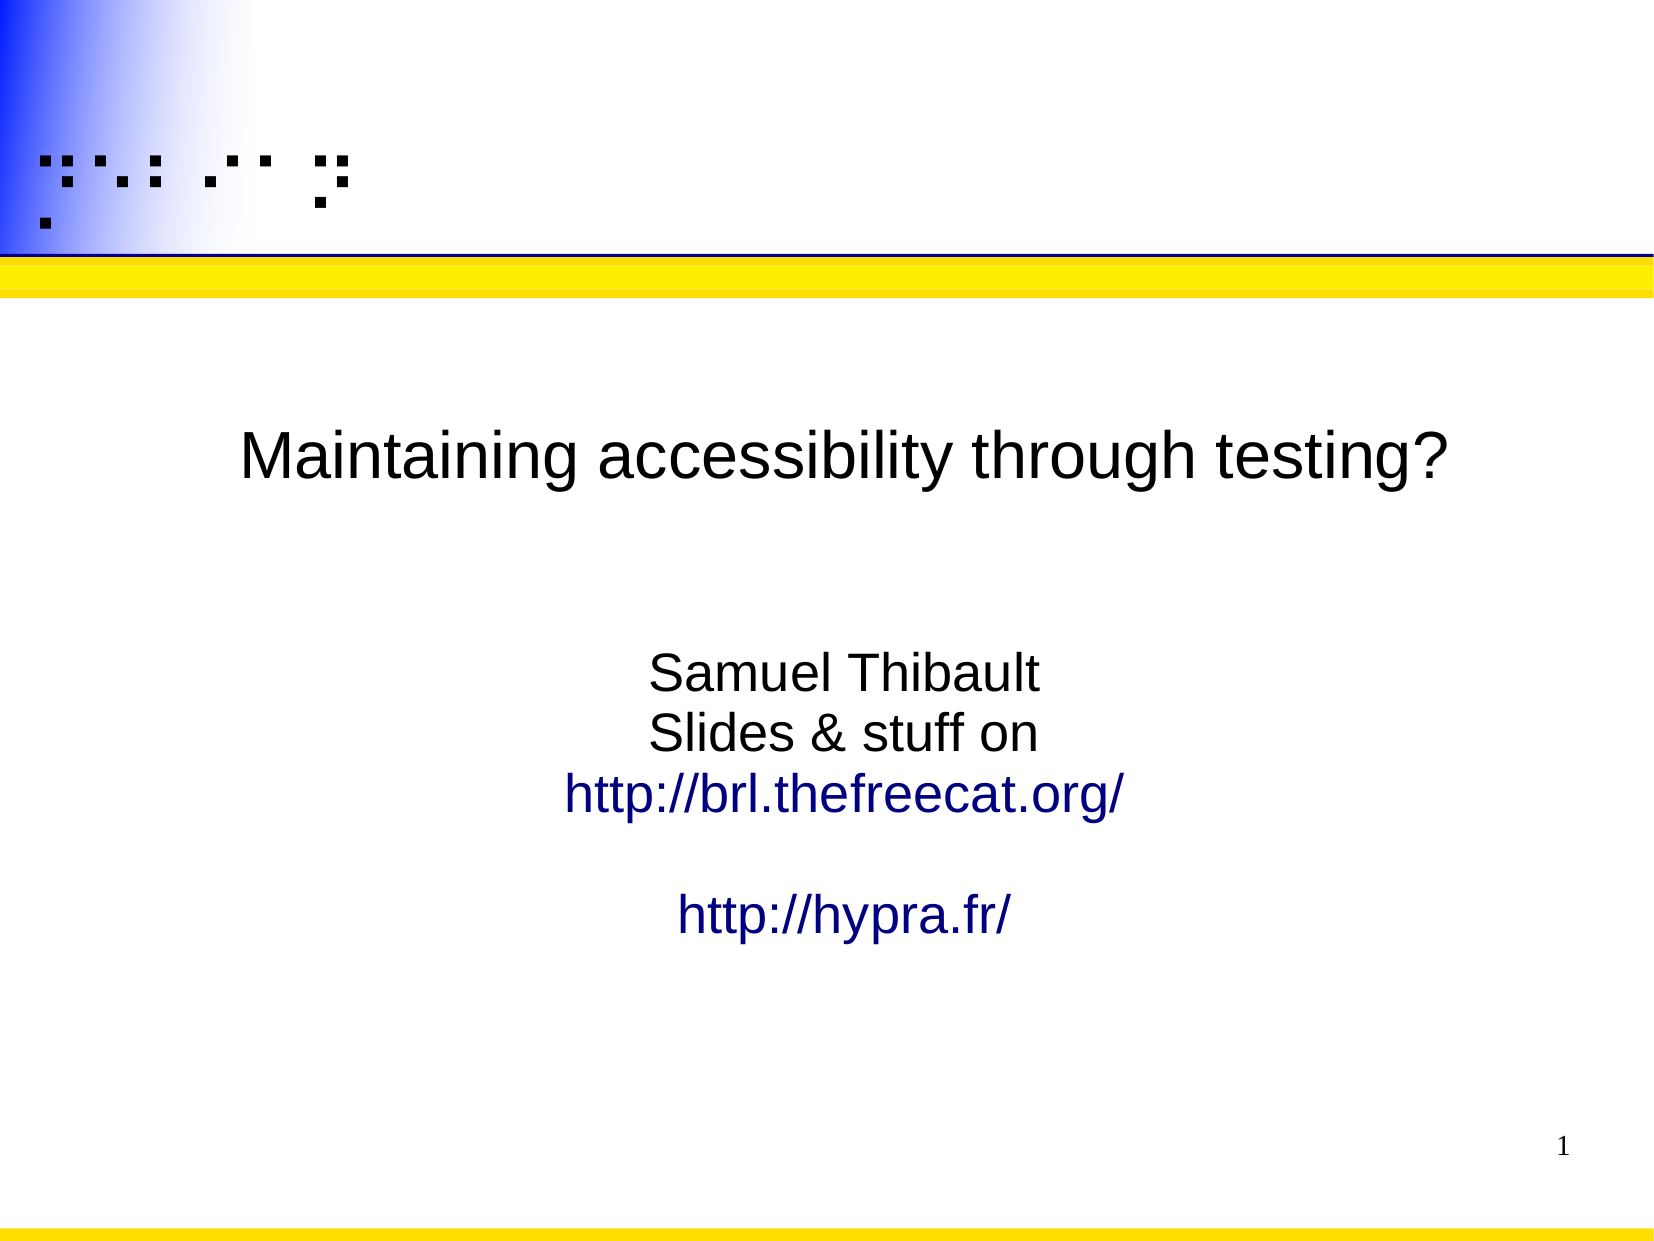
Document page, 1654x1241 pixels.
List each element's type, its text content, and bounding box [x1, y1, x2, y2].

title ﾠ [372, 126, 1571, 257]
subtitle Maintaining accessibility through testing? Samuel Thibault Slides & stuff on http://brl.thefreecat.org/ http://hypra.fr/ [82, 307, 1571, 1117]
